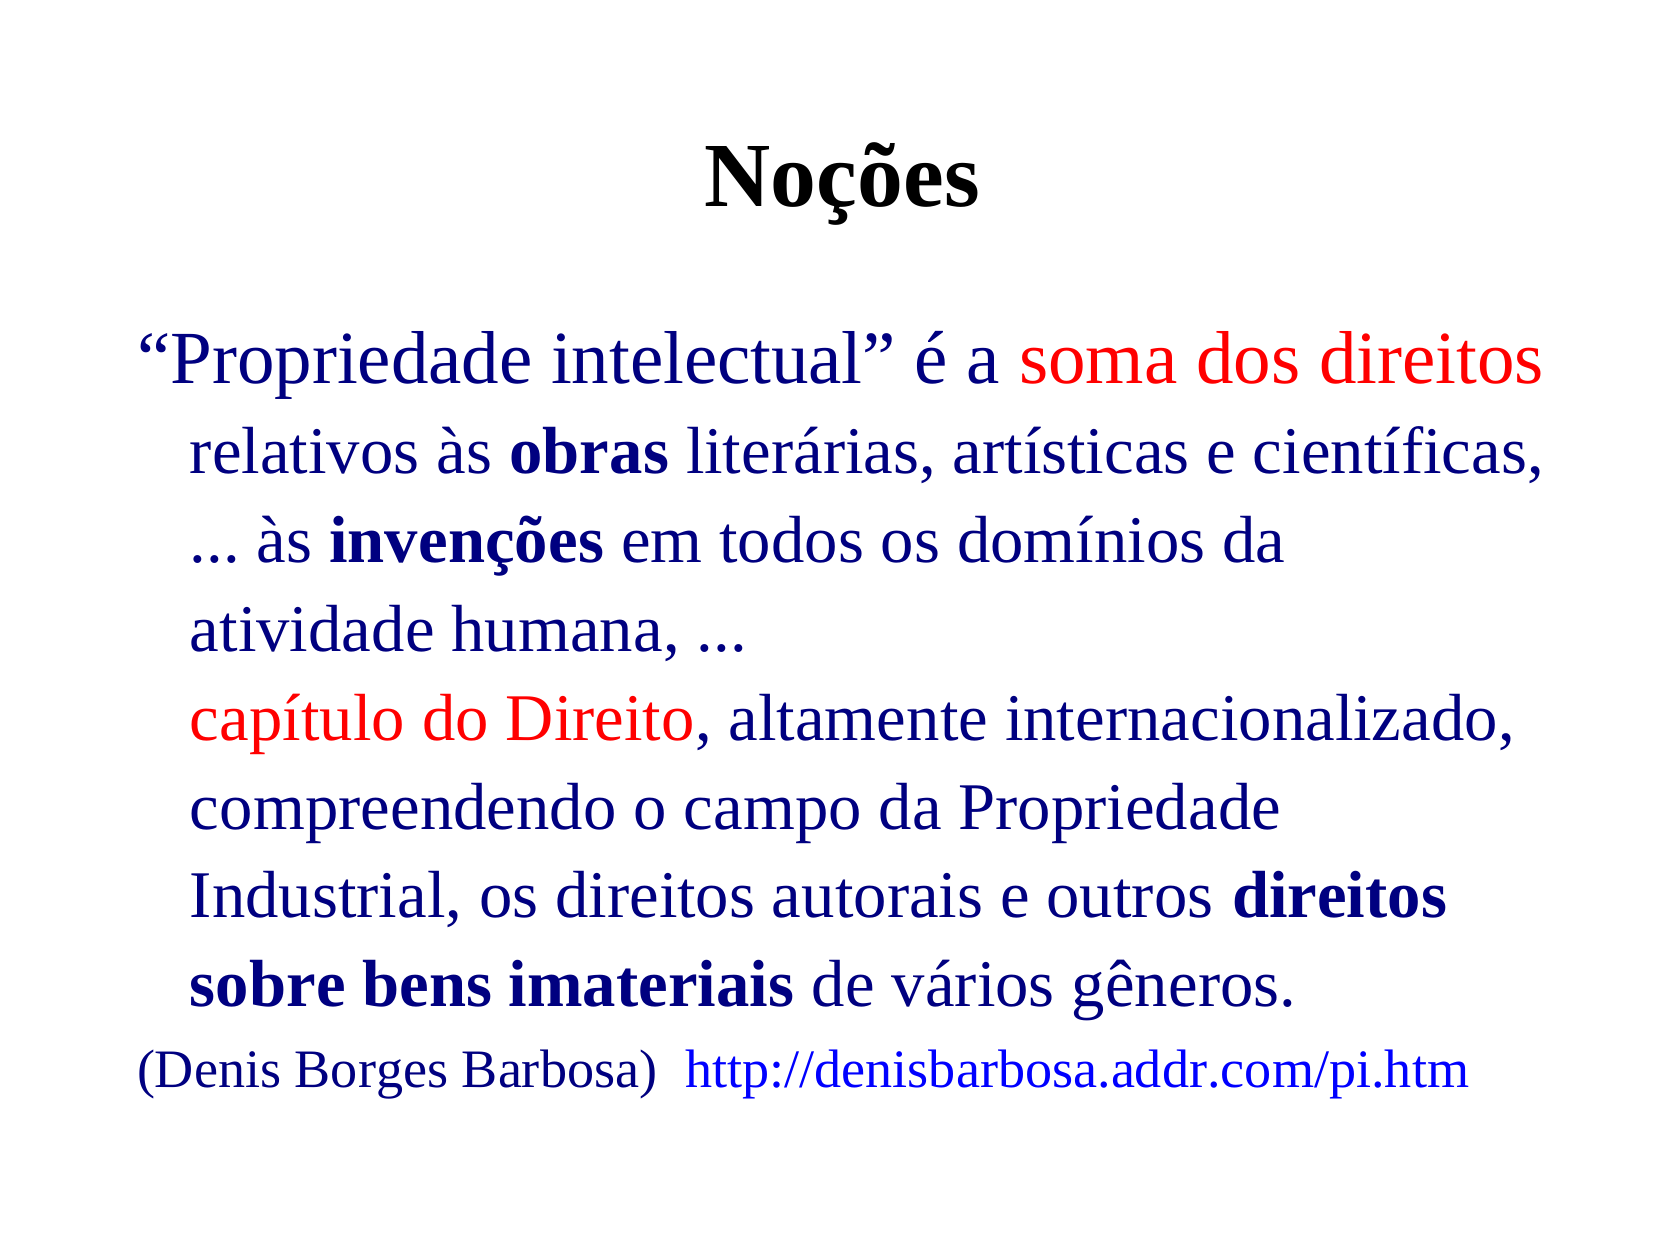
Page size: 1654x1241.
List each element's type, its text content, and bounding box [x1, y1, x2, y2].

text_box “Propriedade intelectual” é a soma dos direitos relativos às obras literárias, artísticas e científicas, ... às invenções em todos os domínios da atividade humana, ... capítulo do Direito, altamente internacionalizado, compreendendo o campo da Propriedade Industrial, os direitos autorais e outros direitos sobre bens imateriais de vários gêneros. (Denis Borges Barbosa) http://denisbarbosa.addr.com/pi.htm [127, 300, 1549, 1083]
title Noções [204, 81, 1480, 269]
